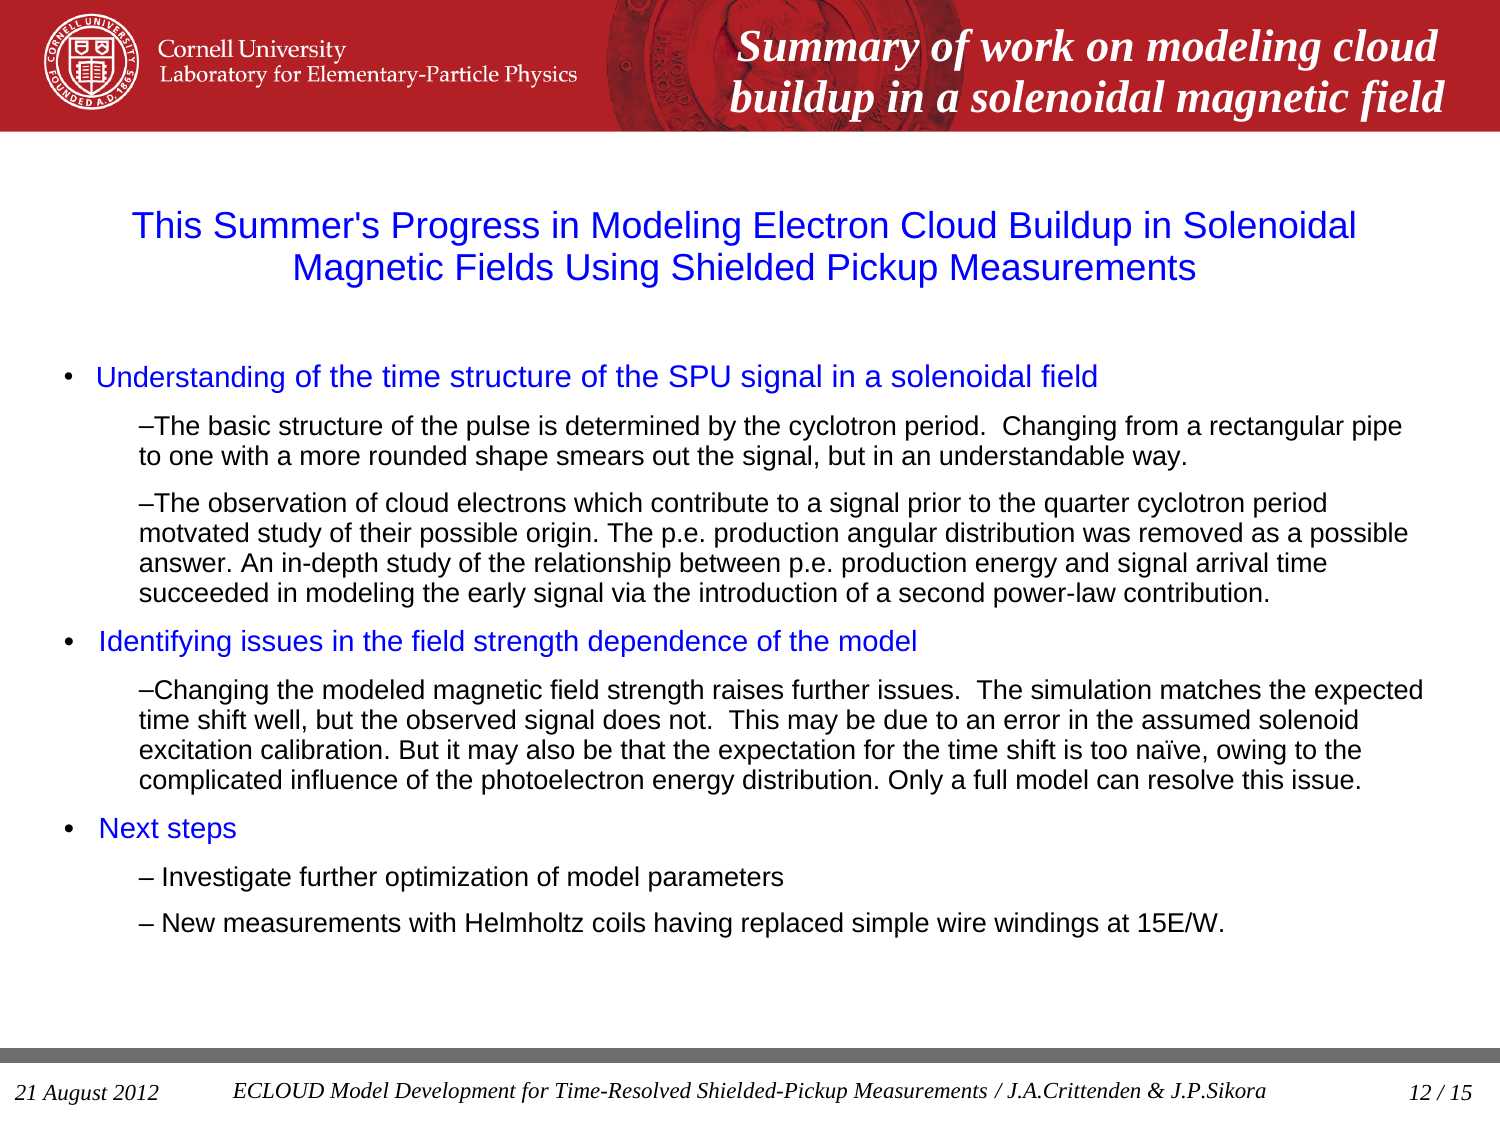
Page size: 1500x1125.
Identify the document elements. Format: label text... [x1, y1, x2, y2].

title Summary of work on modeling cloud buildup in a solenoidal magnetic field [675, 7, 1500, 136]
picture [0, 0, 1500, 132]
subtitle This Summer's Progress in Modeling Electron Cloud Buildup in Solenoidal Magnetic Fields Using Shielded Pickup Measurements Understanding of the time structure of the SPU signal in a solenoidal field The basic structure of the pulse is determined by the cyclotron period. Changing from a rectangular pipe to one with a more rounded shape smears out the signal, but in an understandable way. The observation of cloud electrons which contribute to a signal prior to the quarter cyclotron period motvated study of their possible origin. The p.e. production angular distribution was removed as a possible answer. An in-depth study of the relationship between p.e. production energy and signal arrival time succeeded in modeling the early signal via the introduction of a second power-law contribution. Identifying issues in the field strength dependence of the model Changing the modeled magnetic field strength raises further issues. The simulation matches the expected time shift well, but the observed signal does not. This may be due to an error in the assumed solenoid excitation calibration. But it may also be that the expectation for the time shift is too naïve, owing to the complicated influence of the photoelectron energy distribution. Only a full model can resolve this issue. Next steps Investigate further optimization of model parameters New measurements with Helmholtz coils having replaced simple wire windings at 15E/W. [63, 146, 1426, 1009]
